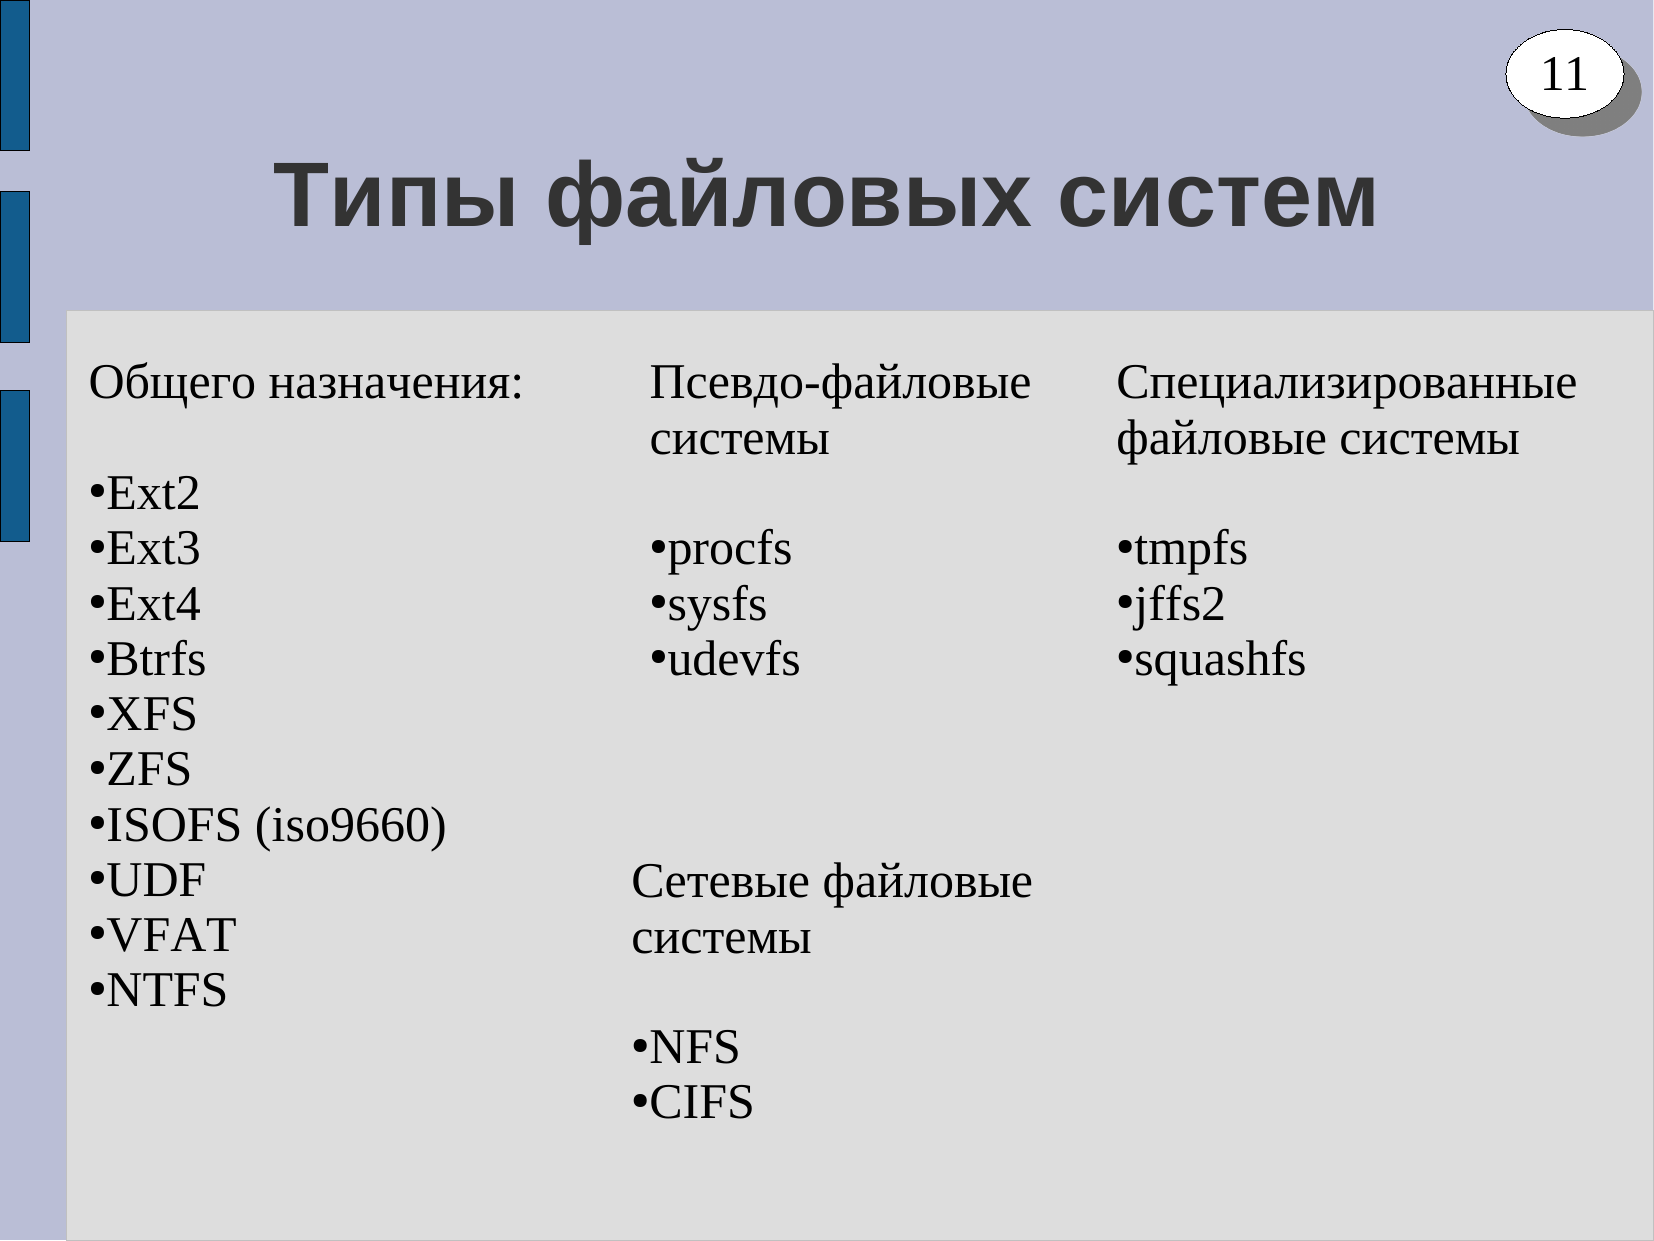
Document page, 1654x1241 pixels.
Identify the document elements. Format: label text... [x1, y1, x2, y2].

text_box 11 [1505, 29, 1625, 119]
text_box Общего назначения: Ext2 Ext3 Ext4 Btrfs XFS ZFS ISOFS (iso9660) UDF VFAT NTFS [88, 354, 575, 1241]
title Типы файловых систем [121, 91, 1534, 299]
text_box Псевдо-файловые системы procfs sysfs udevfs [649, 354, 1067, 764]
text_box Сетевые файловые системы NFS CIFS [631, 853, 1076, 1195]
text_box Специализированные файловые системы tmpfs jffs2 squashfs [1116, 354, 1642, 764]
